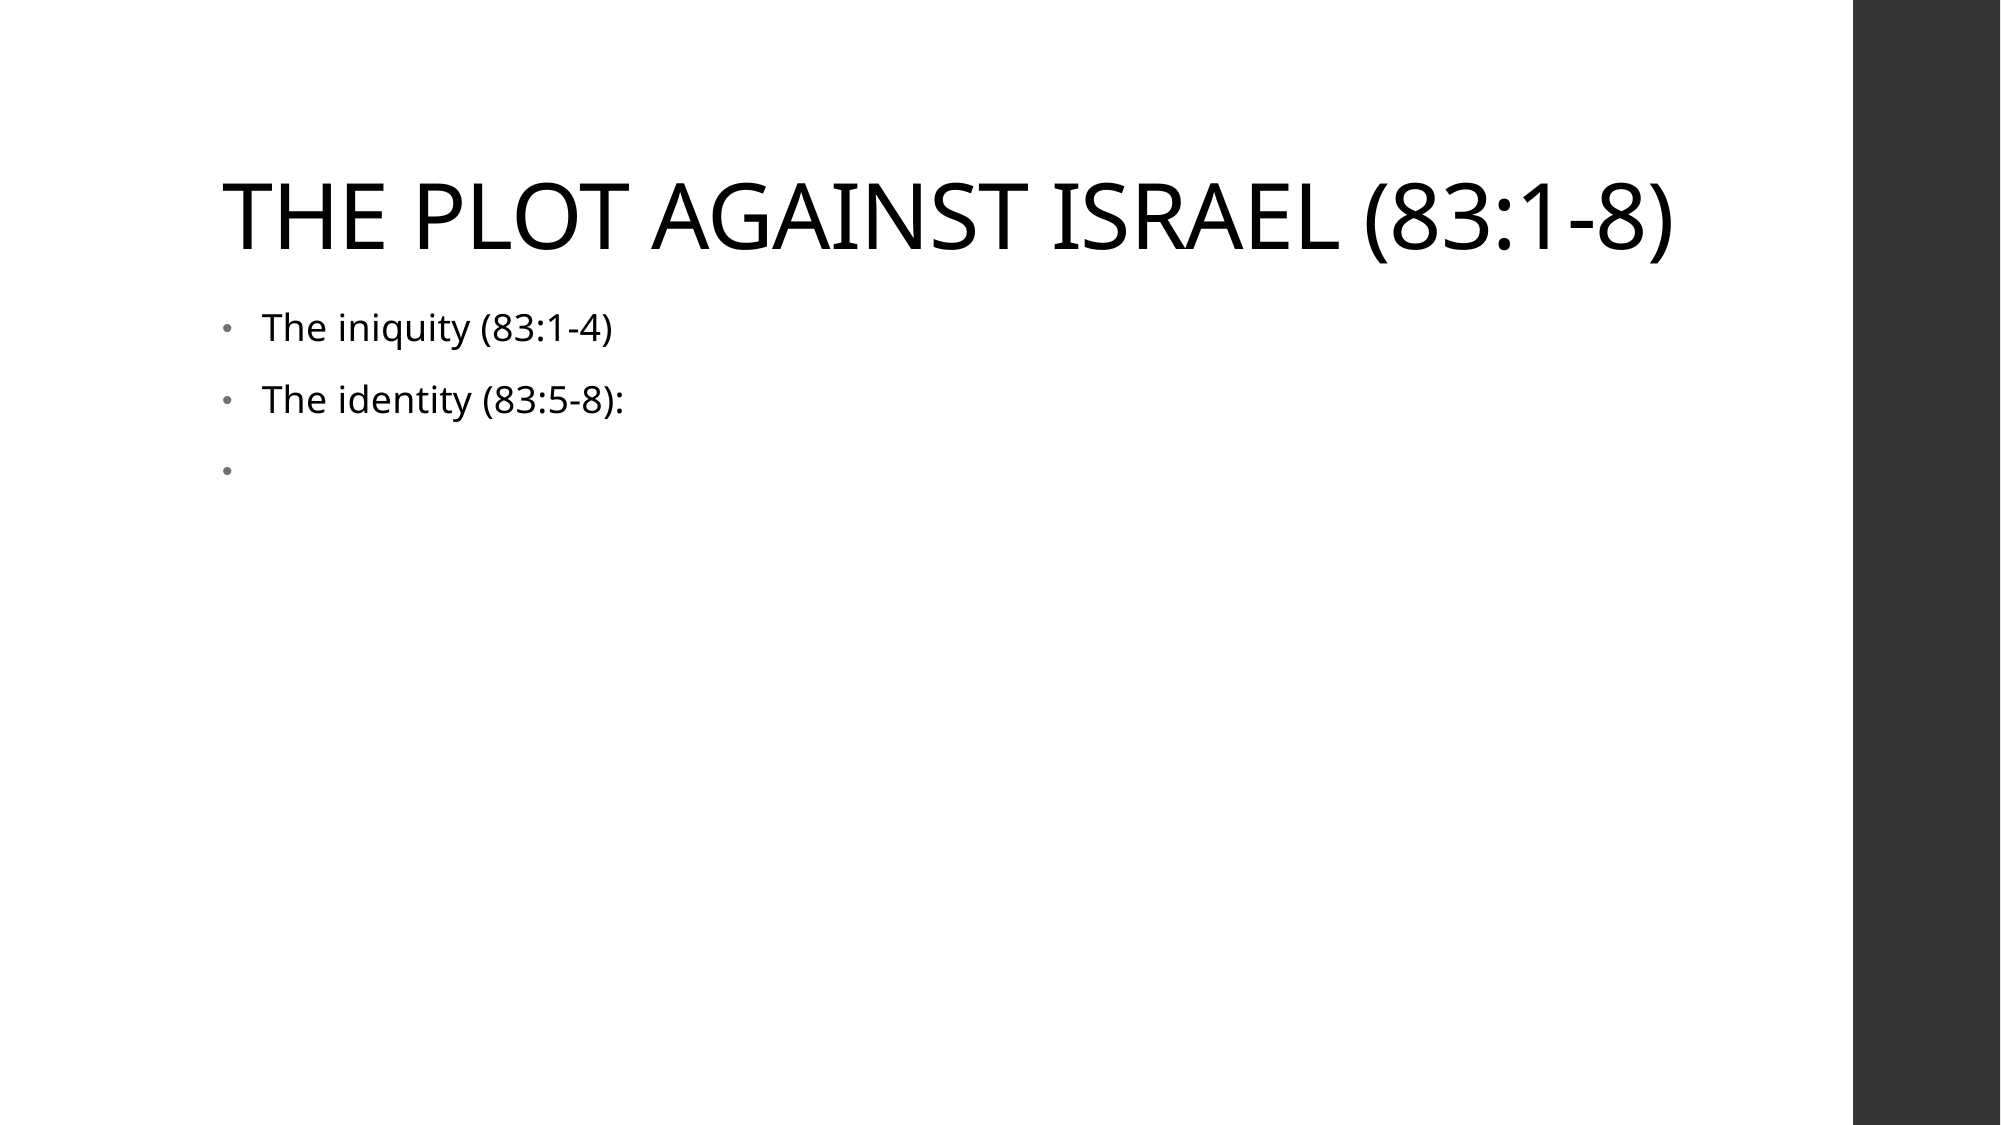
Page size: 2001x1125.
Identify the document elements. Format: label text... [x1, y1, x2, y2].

title THE PLOT AGAINST ISRAEL (83:1-8) [206, 60, 1797, 278]
list The iniquity (83:1-4) The identity (83:5-8): [206, 299, 1617, 1014]
